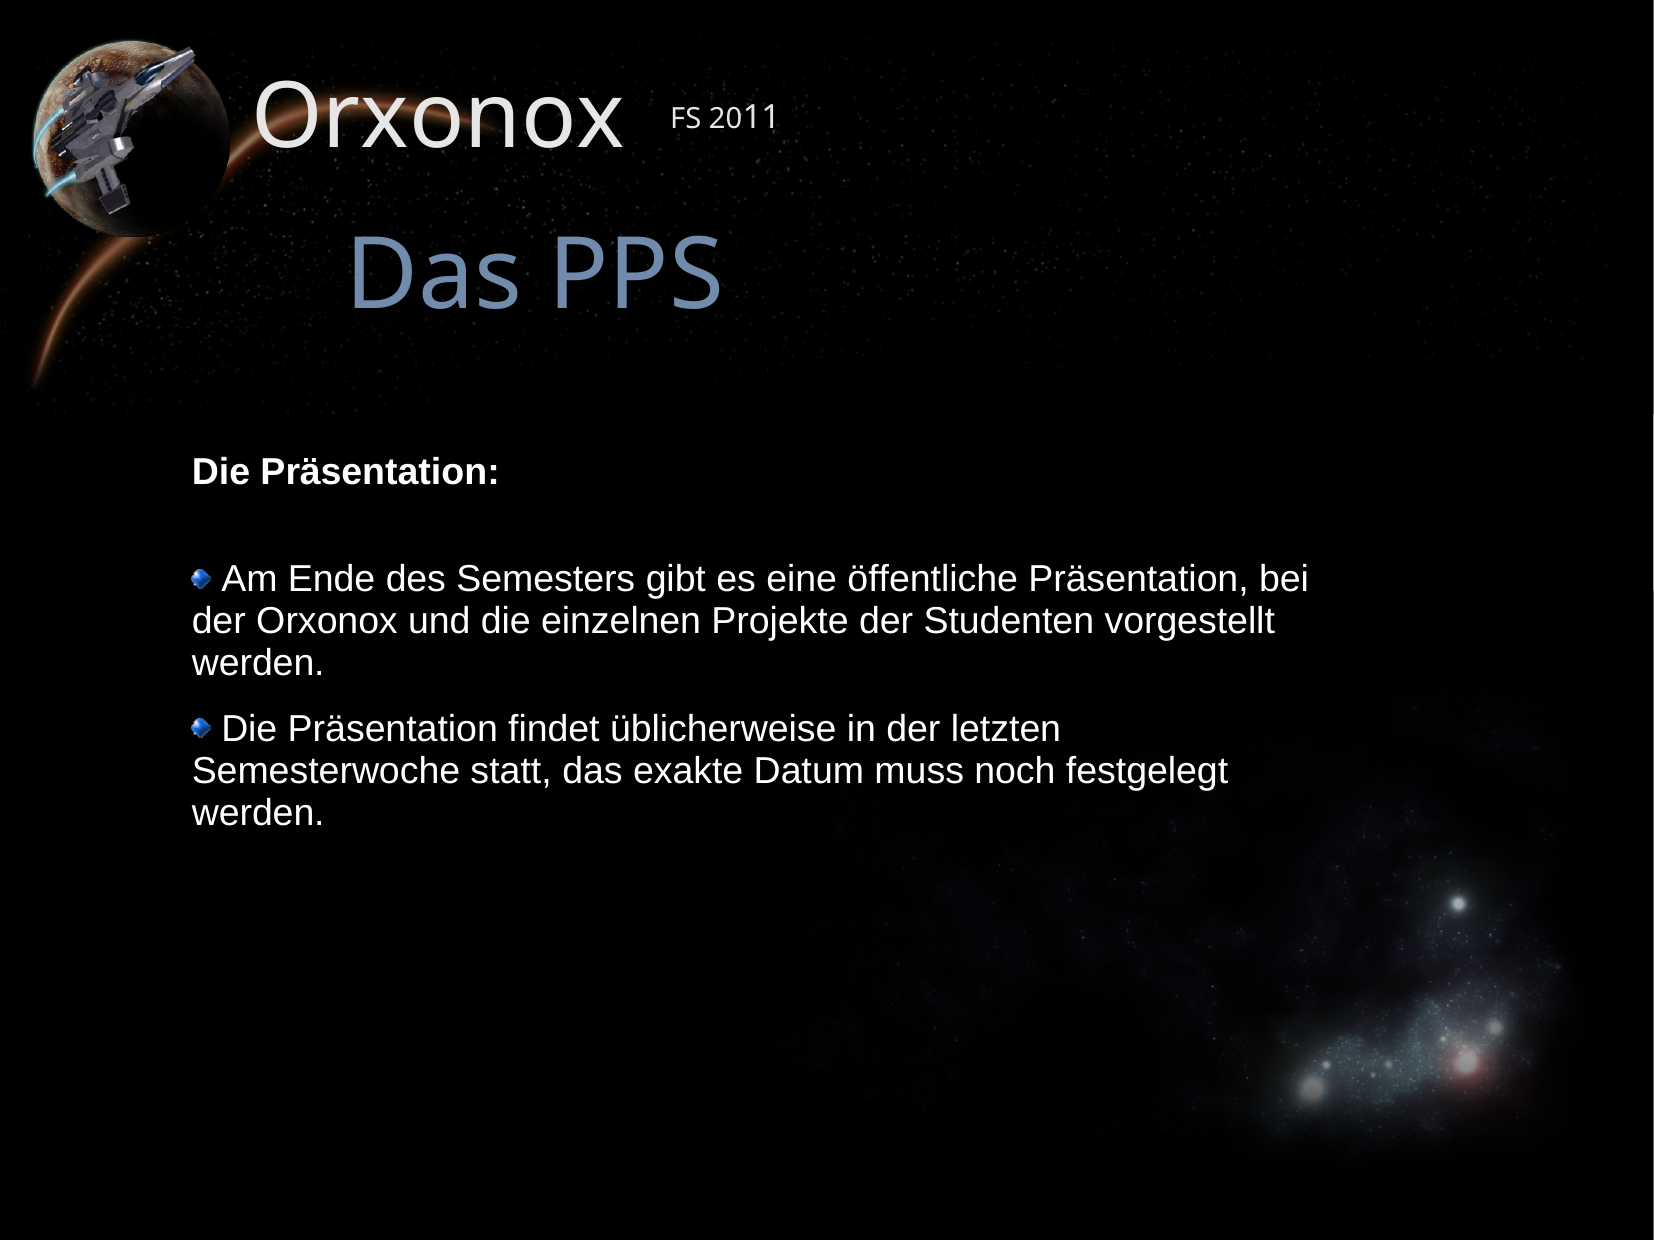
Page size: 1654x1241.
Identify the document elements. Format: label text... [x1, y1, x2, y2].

text_box Das PPS [330, 194, 1306, 310]
picture [644, 590, 1654, 1240]
text_box Die Präsentation: Am Ende des Semesters gibt es eine öffentliche Präsentation, bei der Orxonox und die einzelnen Projekte der Studenten vorgestellt werden. Die Präsentation findet üblicherweise in der letzten Semesterwoche statt, das exakte Datum muss noch festgelegt werden. [177, 442, 1329, 841]
picture [0, 0, 1654, 521]
